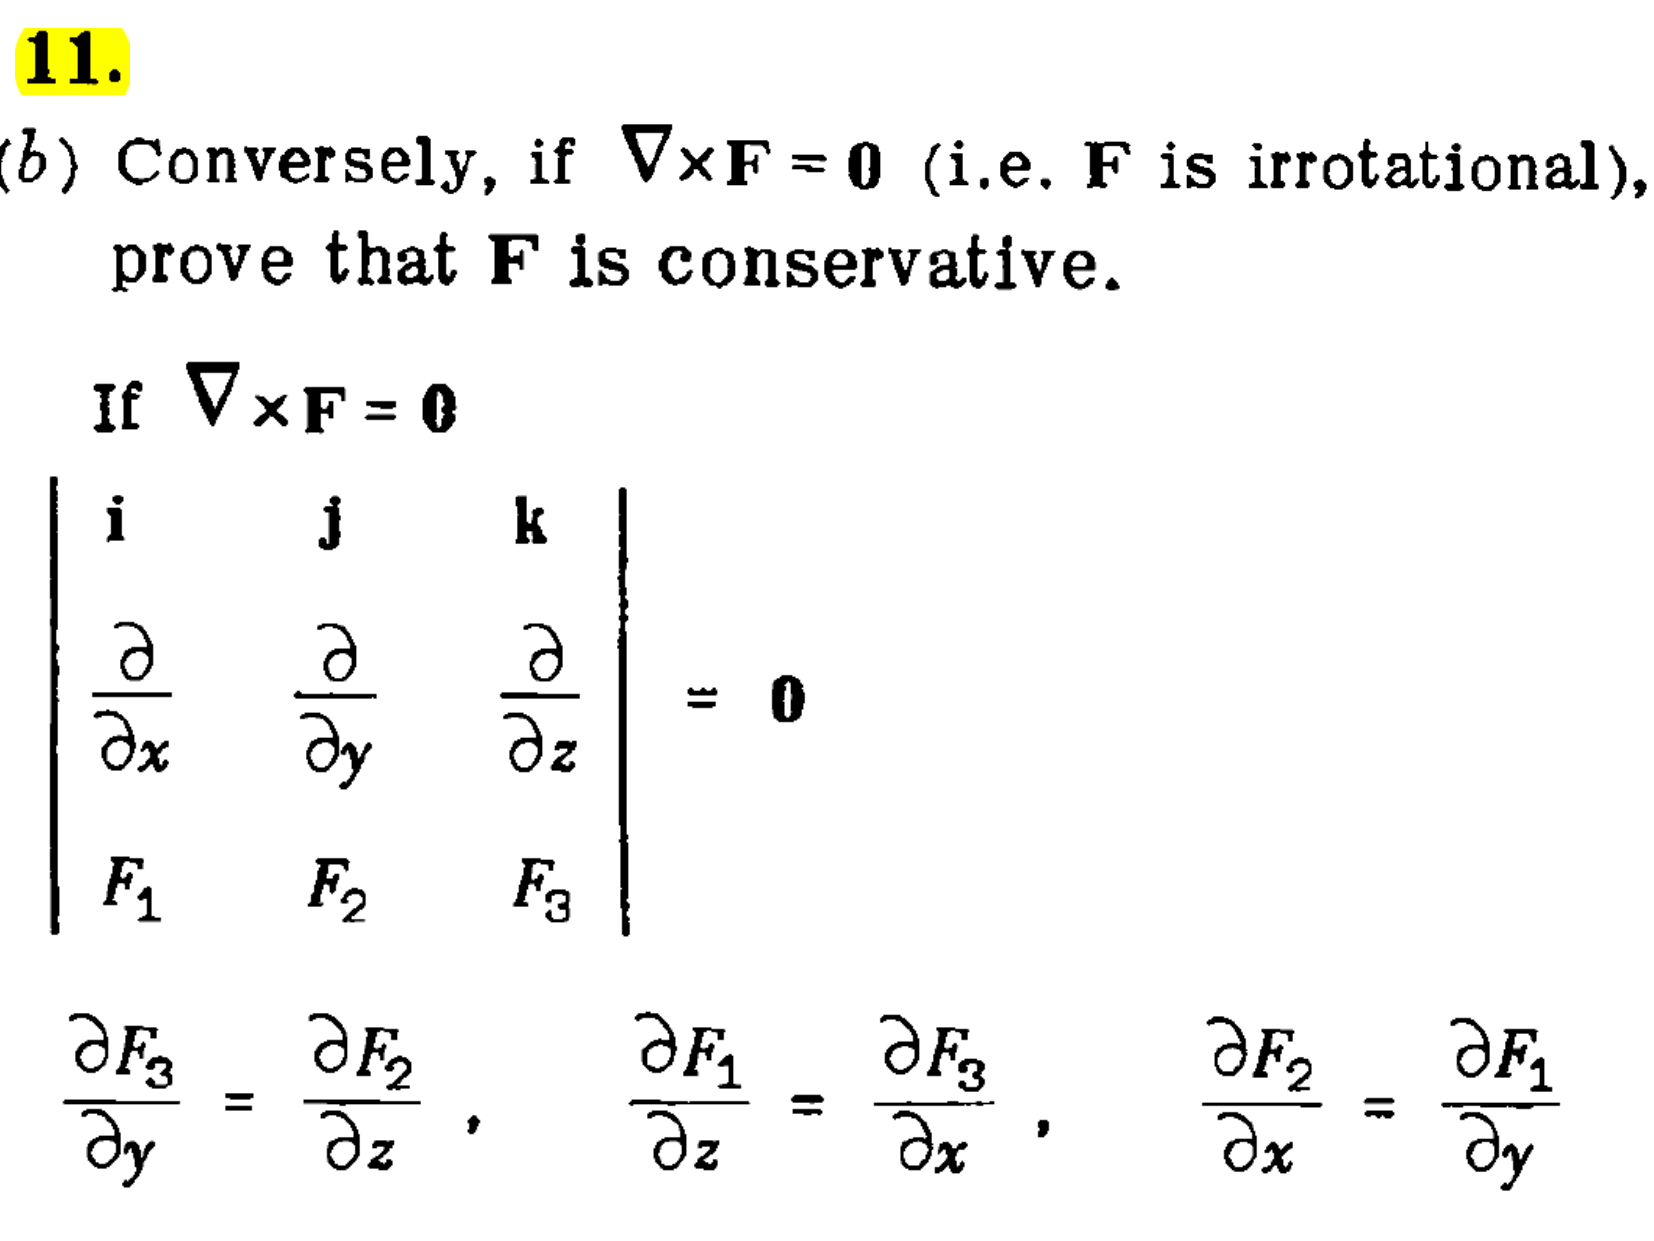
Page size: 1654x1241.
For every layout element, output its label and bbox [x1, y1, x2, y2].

picture [19, 334, 827, 957]
picture [15, 28, 130, 95]
picture [35, 1001, 1579, 1205]
picture [0, 110, 1654, 319]
